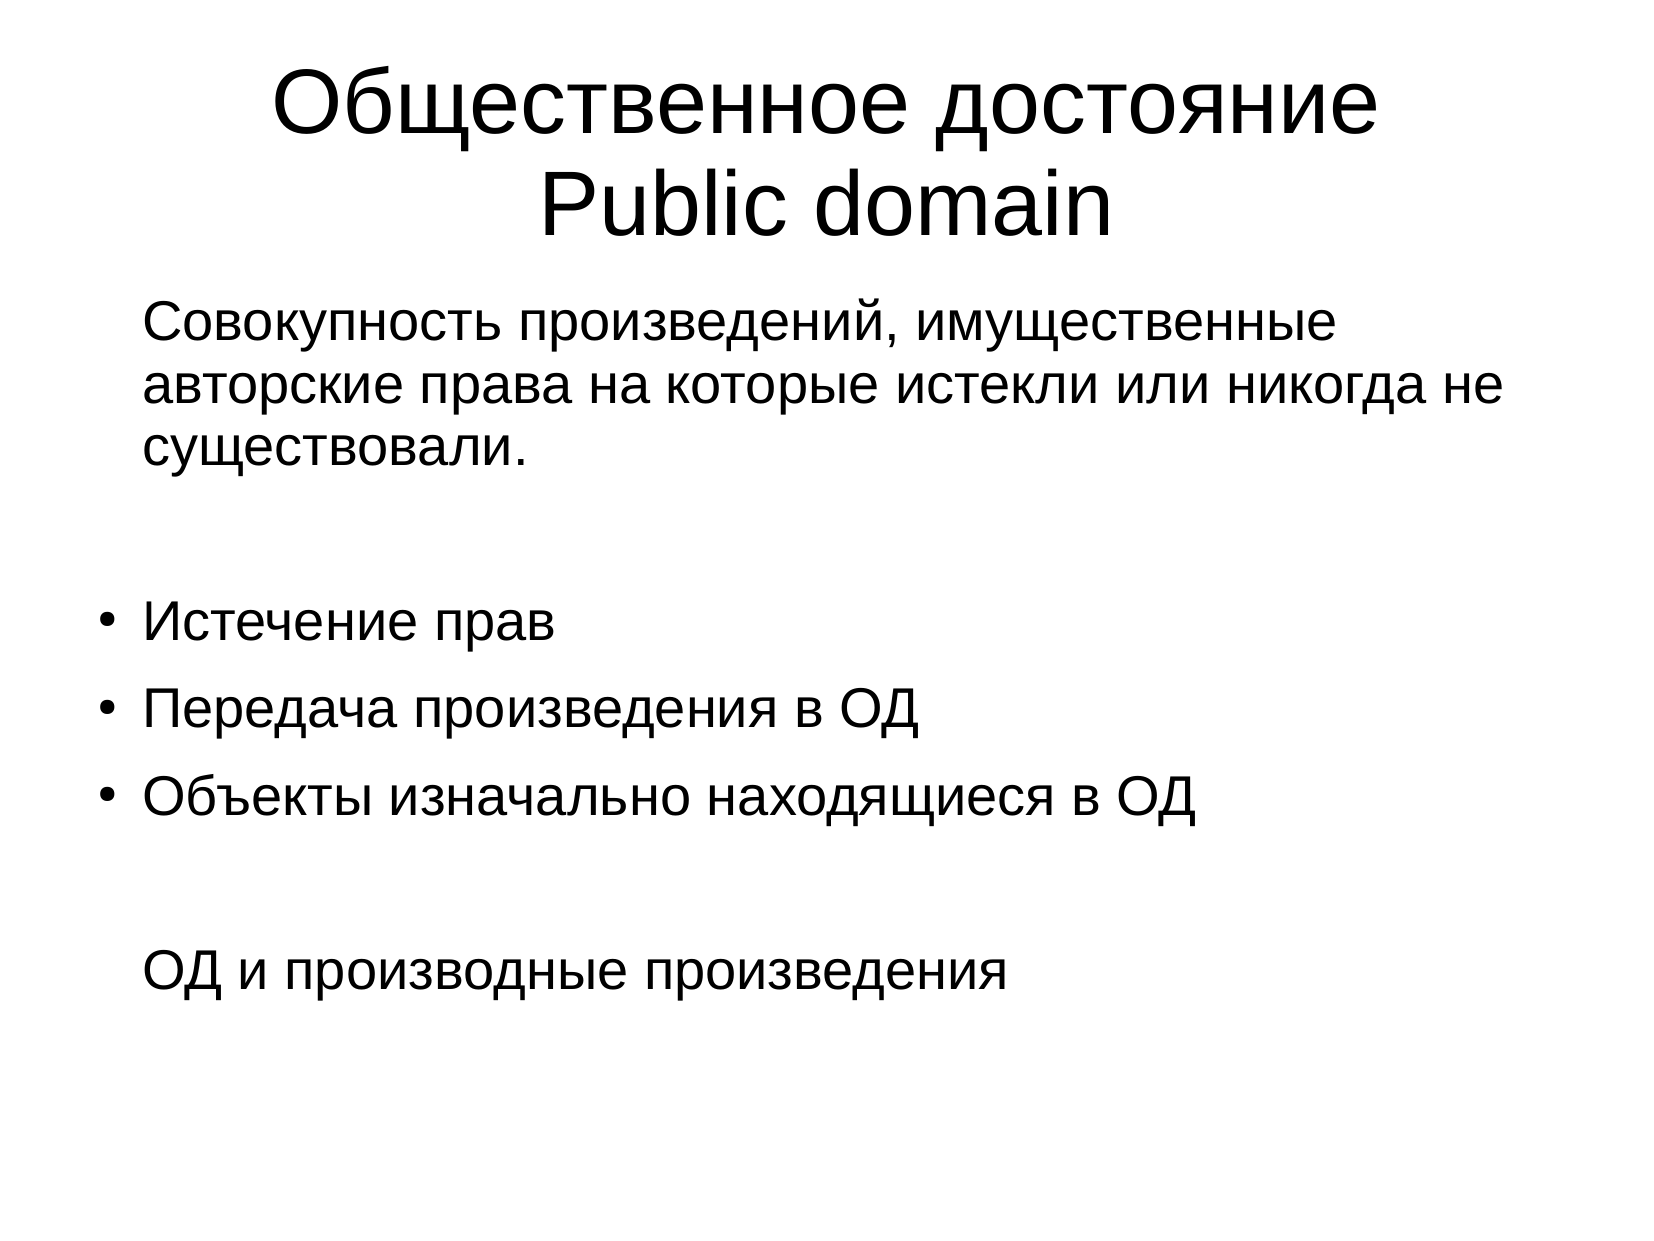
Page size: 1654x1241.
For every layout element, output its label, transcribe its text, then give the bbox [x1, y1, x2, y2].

list Совокупность произведений, имущественные авторские права на которые истекли или никогда не существовали. Истечение прав Передача произведения в ОД Объекты изначально находящиеся в ОД ОД и производные произведения [82, 290, 1571, 1010]
title Общественное достояние Public domain [82, 49, 1571, 257]
